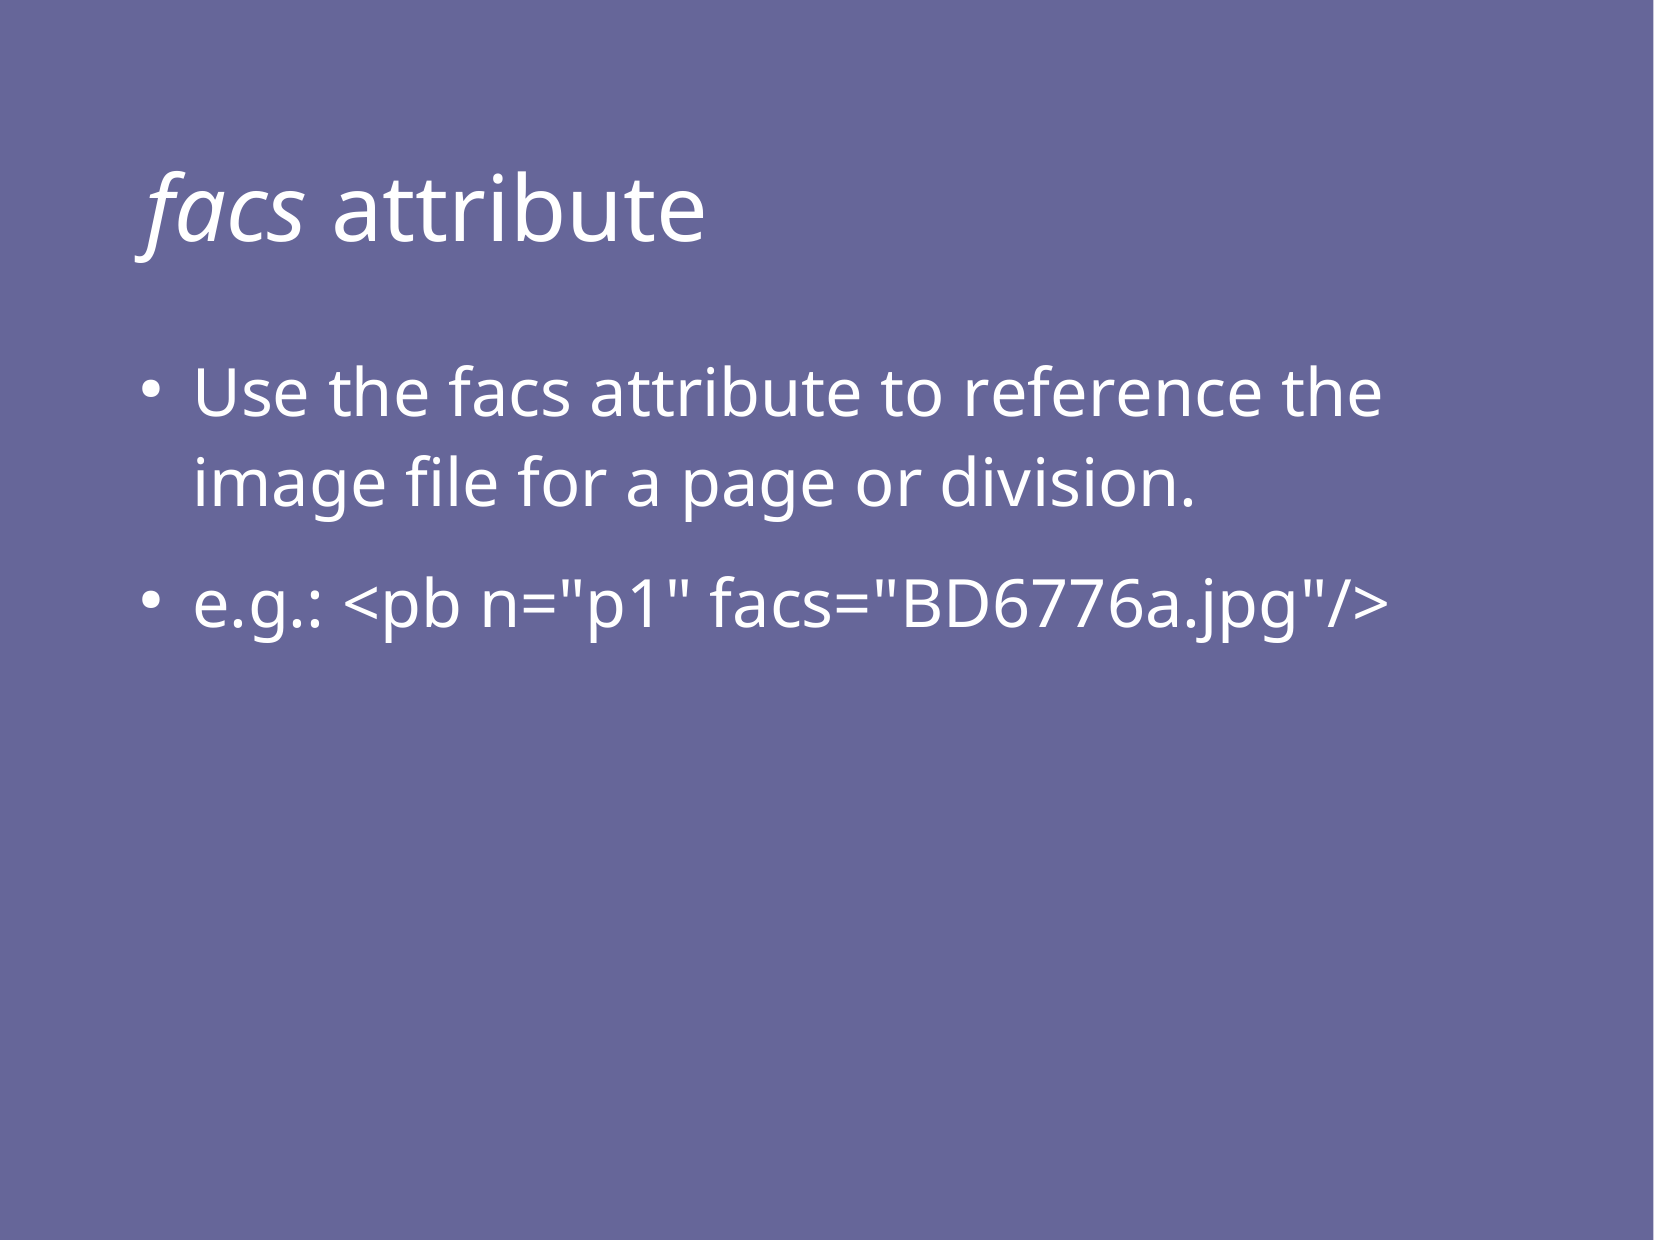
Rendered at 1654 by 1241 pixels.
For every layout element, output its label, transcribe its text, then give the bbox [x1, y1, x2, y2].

list Use the facs attribute to reference the image file for a page or division. e.g.: <pb n="p1" facs="BD6776a.jpg"/> [121, 344, 1534, 1127]
title facs attribute [121, 102, 1534, 310]
